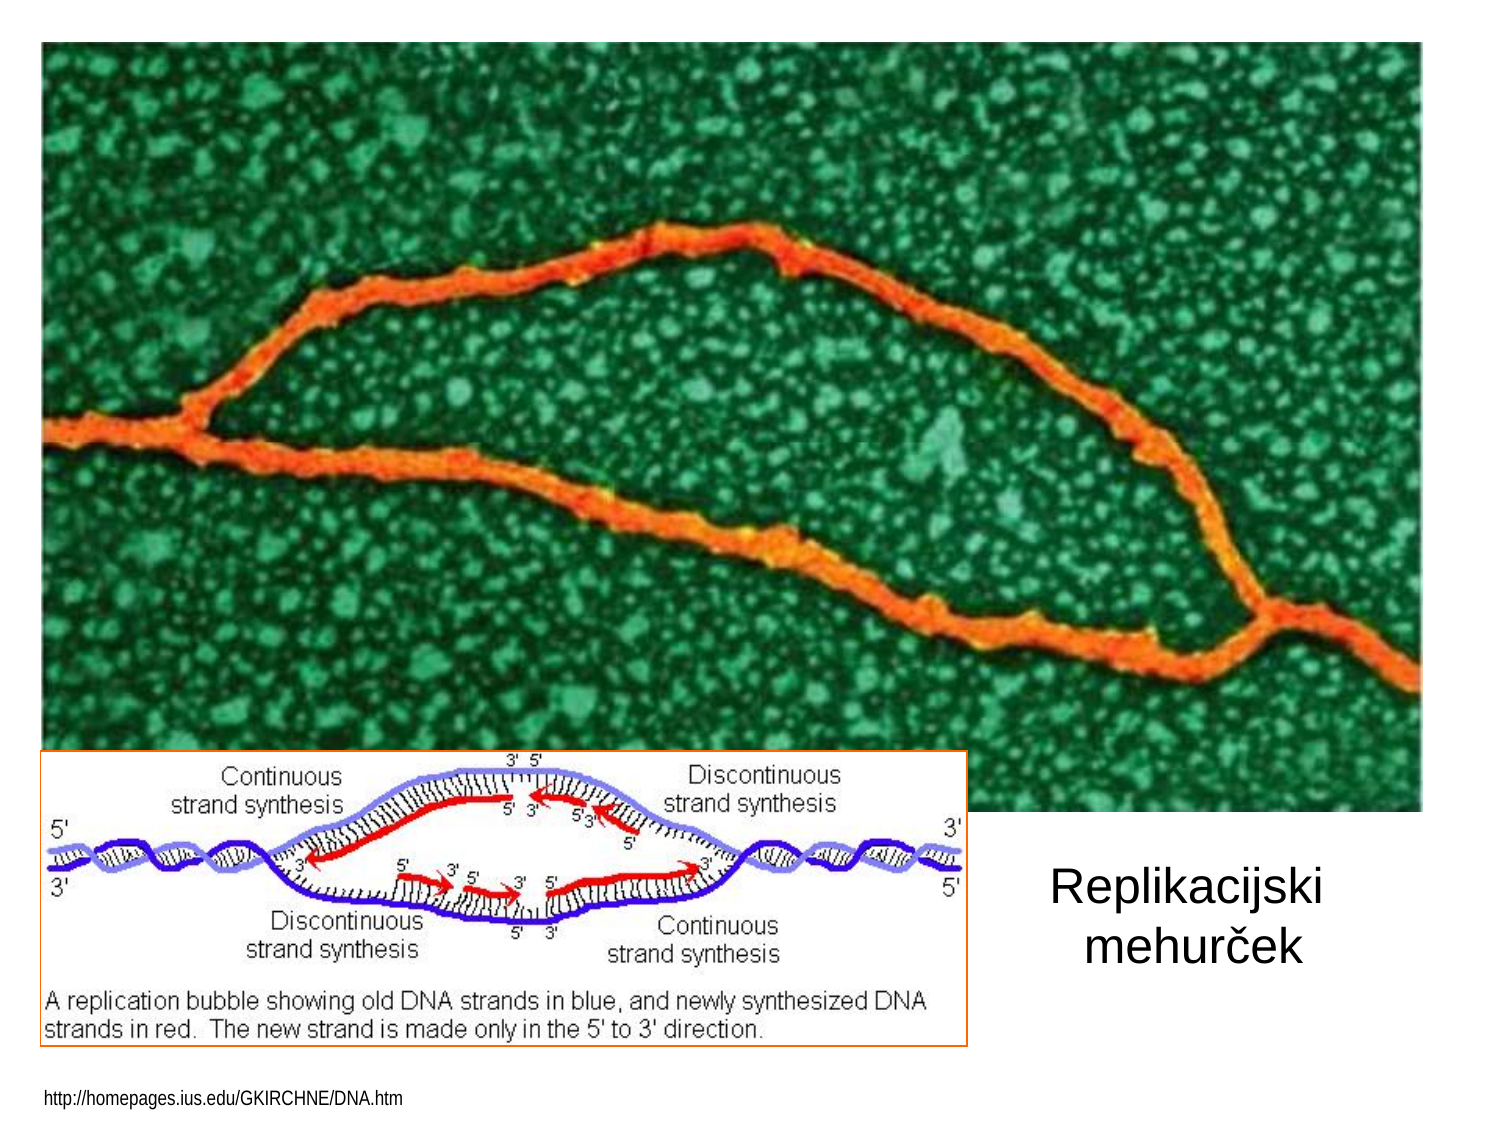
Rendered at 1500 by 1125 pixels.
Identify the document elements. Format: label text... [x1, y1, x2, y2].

picture [41, 751, 967, 1046]
picture [41, 42, 1423, 812]
text_box Replikacijski mehurček [1034, 846, 1353, 981]
text_box http://homepages.ius.edu/GKIRCHNE/DNA.htm [28, 1077, 419, 1118]
